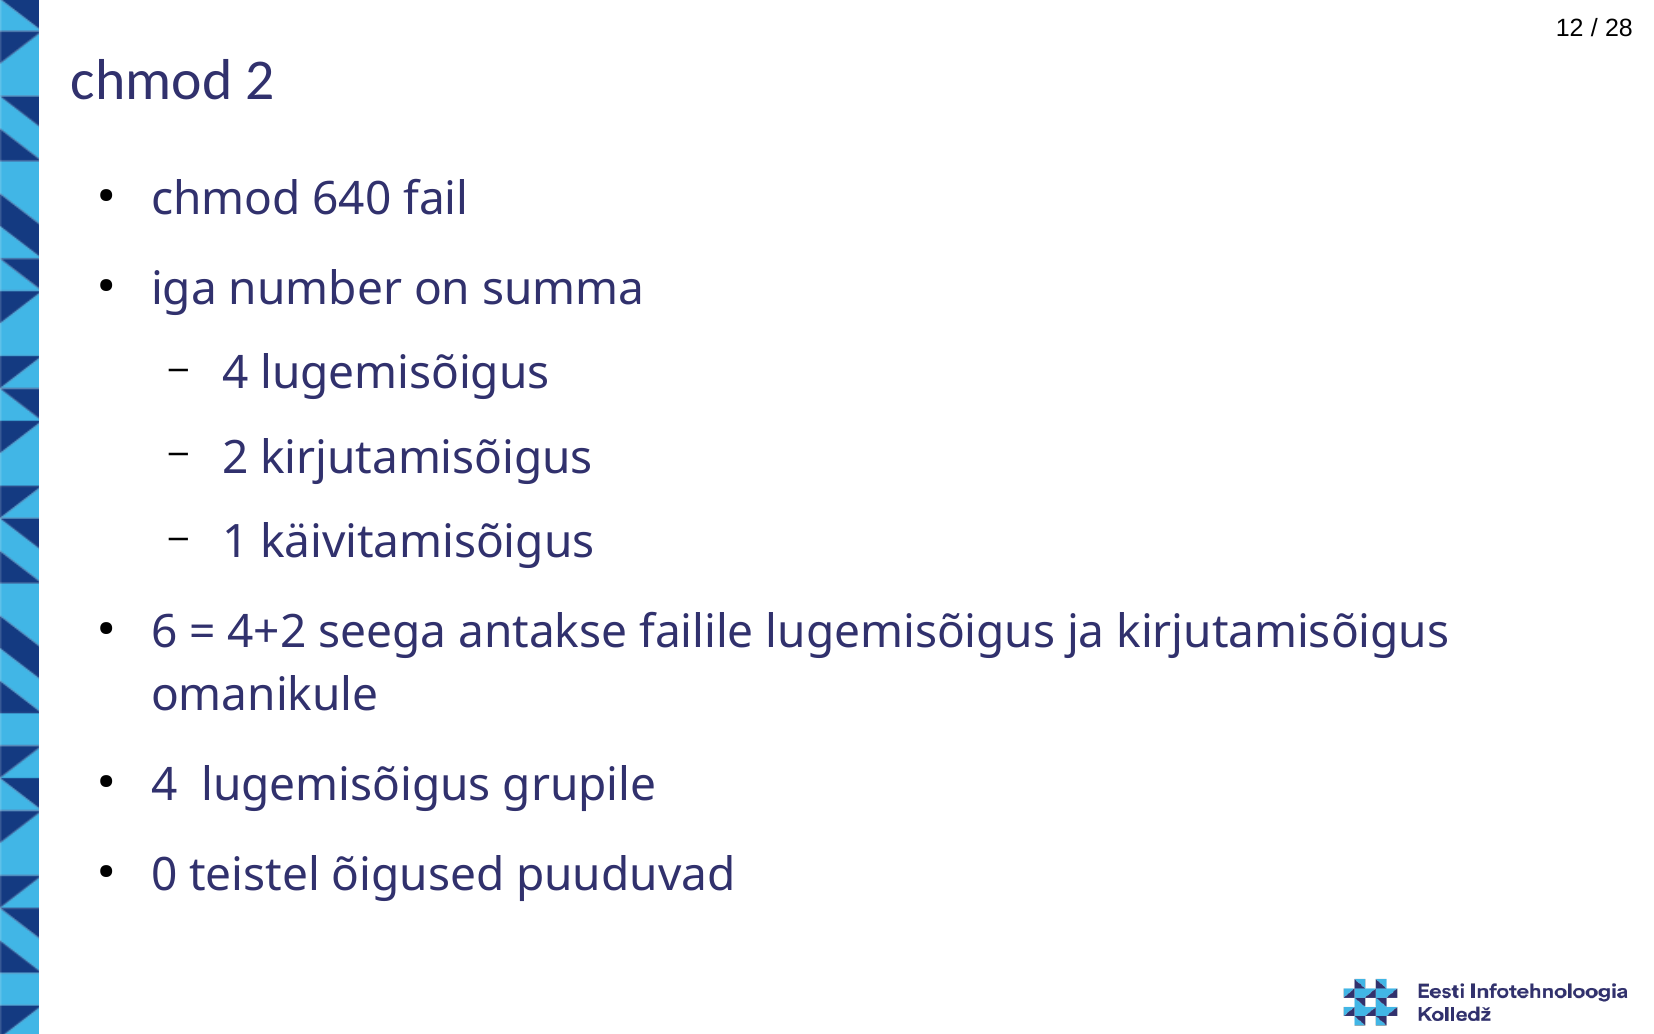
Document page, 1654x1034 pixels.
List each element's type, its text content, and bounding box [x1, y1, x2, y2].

title chmod 2 [70, 41, 1630, 130]
list chmod 640 fail iga number on summa 4 lugemisõigus 2 kirjutamisõigus 1 käivitamisõigus 6 = 4+2 seega antakse failile lugemisõigus ja kirjutamisõigus omanikule 4 lugemisõigus grupile 0 teistel õigused puuduvad [80, 165, 1536, 908]
